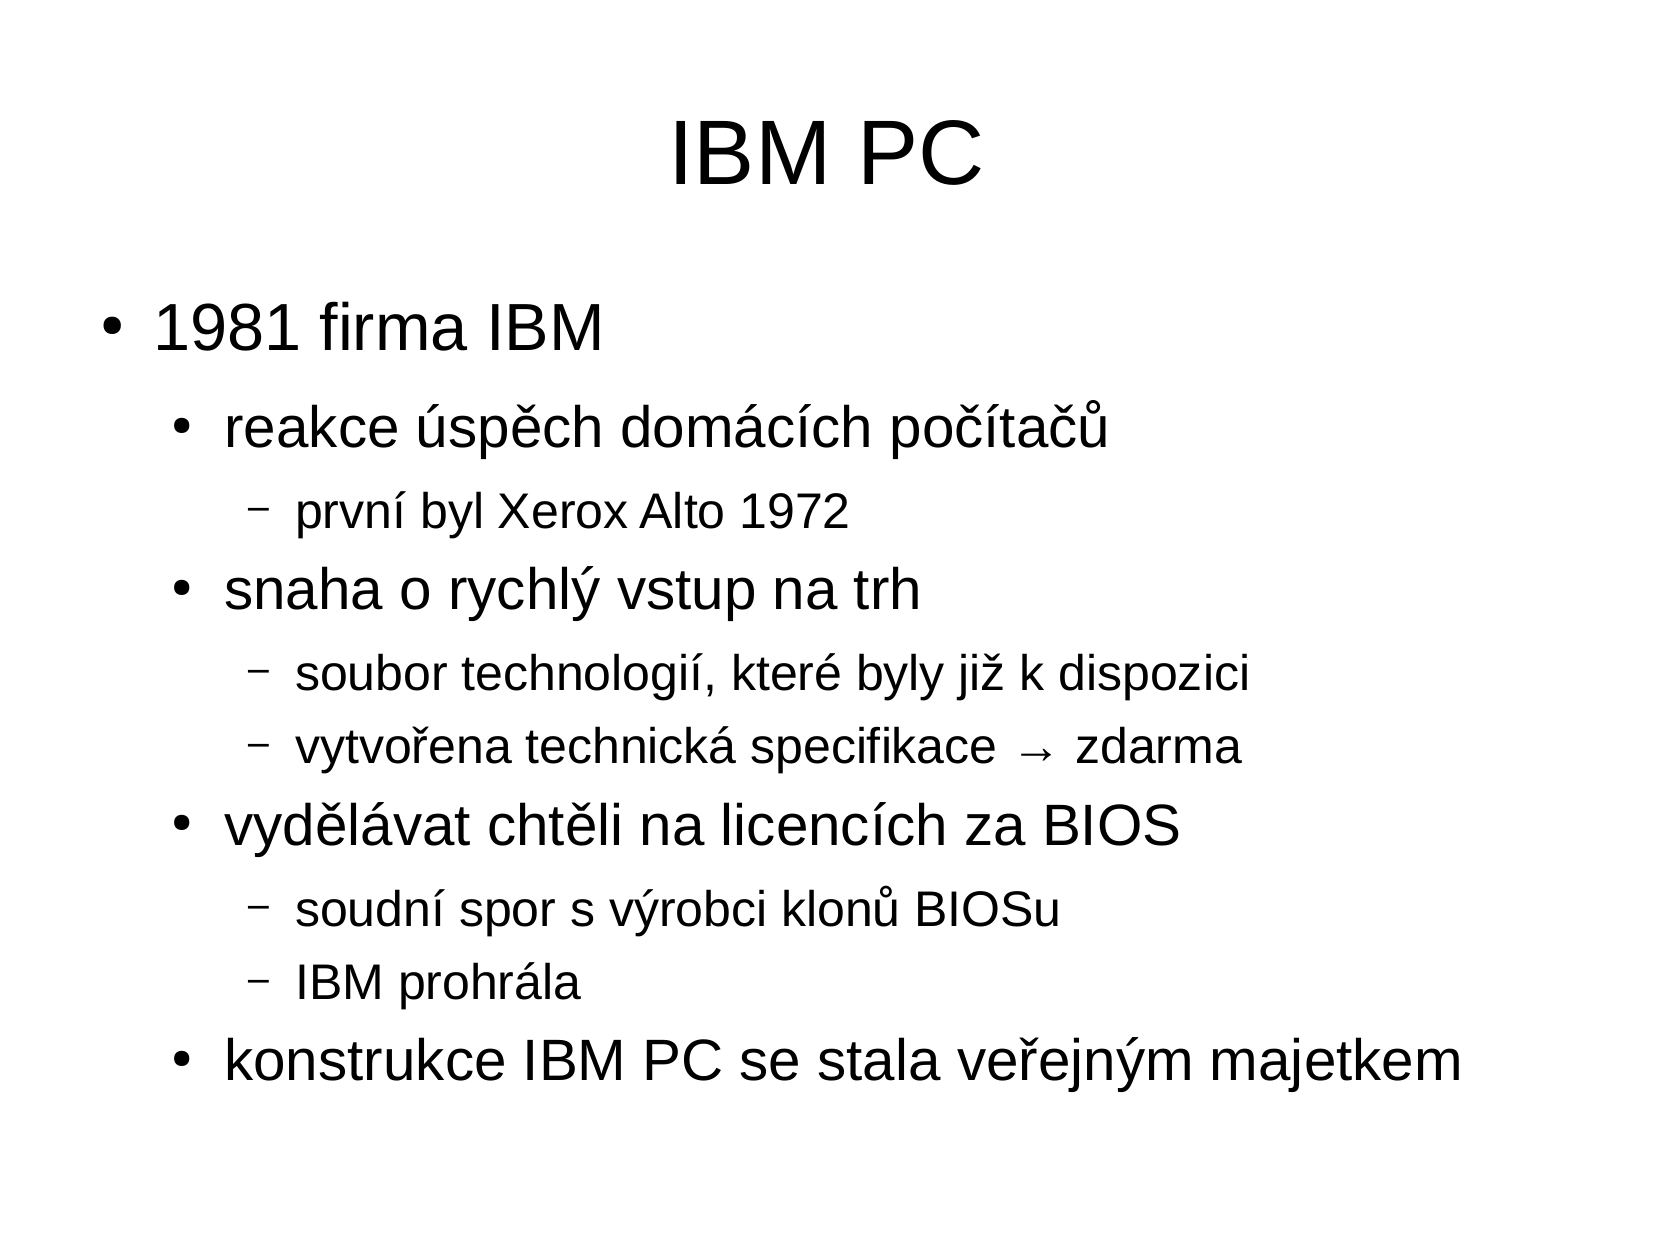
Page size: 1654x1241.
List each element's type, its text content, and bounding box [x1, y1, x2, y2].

list 1981 firma IBM reakce úspěch domácích počítačů první byl Xerox Alto 1972 snaha o rychlý vstup na trh soubor technologií, které byly již k dispozici vytvořena technická specifikace → zdarma vydělávat chtěli na licencích za BIOS soudní spor s výrobci klonů BIOSu IBM prohrála konstrukce IBM PC se stala veřejným majetkem [82, 290, 1571, 1109]
title IBM PC [82, 49, 1571, 257]
